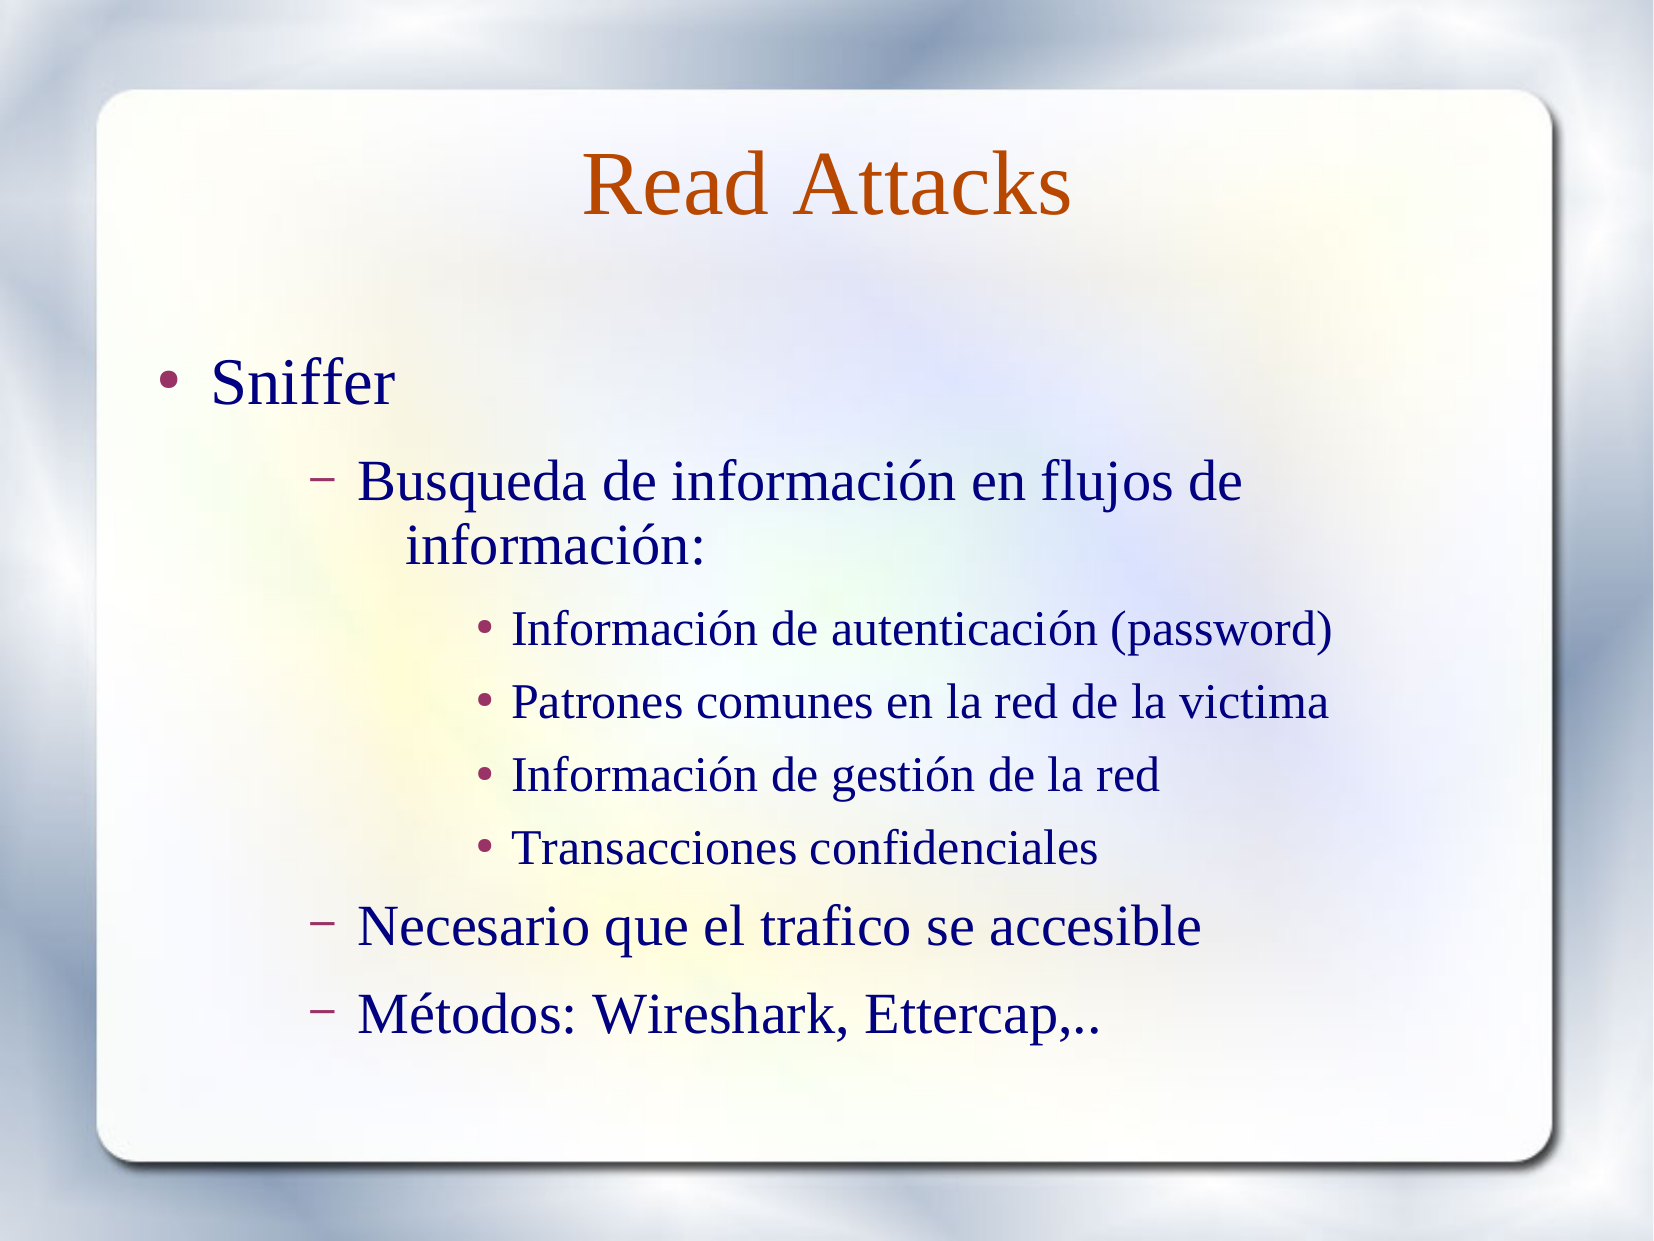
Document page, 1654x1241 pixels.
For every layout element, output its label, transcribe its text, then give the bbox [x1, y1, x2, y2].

list Sniffer Busqueda de información en flujos de información: Información de autenticación (password) Patrones comunes en la red de la victima Información de gestión de la red Transacciones confidenciales Necesario que el trafico se accesible Métodos: Wireshark, Ettercap,.. [121, 344, 1534, 1213]
picture [0, 0, 1654, 1241]
title Read Attacks [121, 132, 1534, 235]
